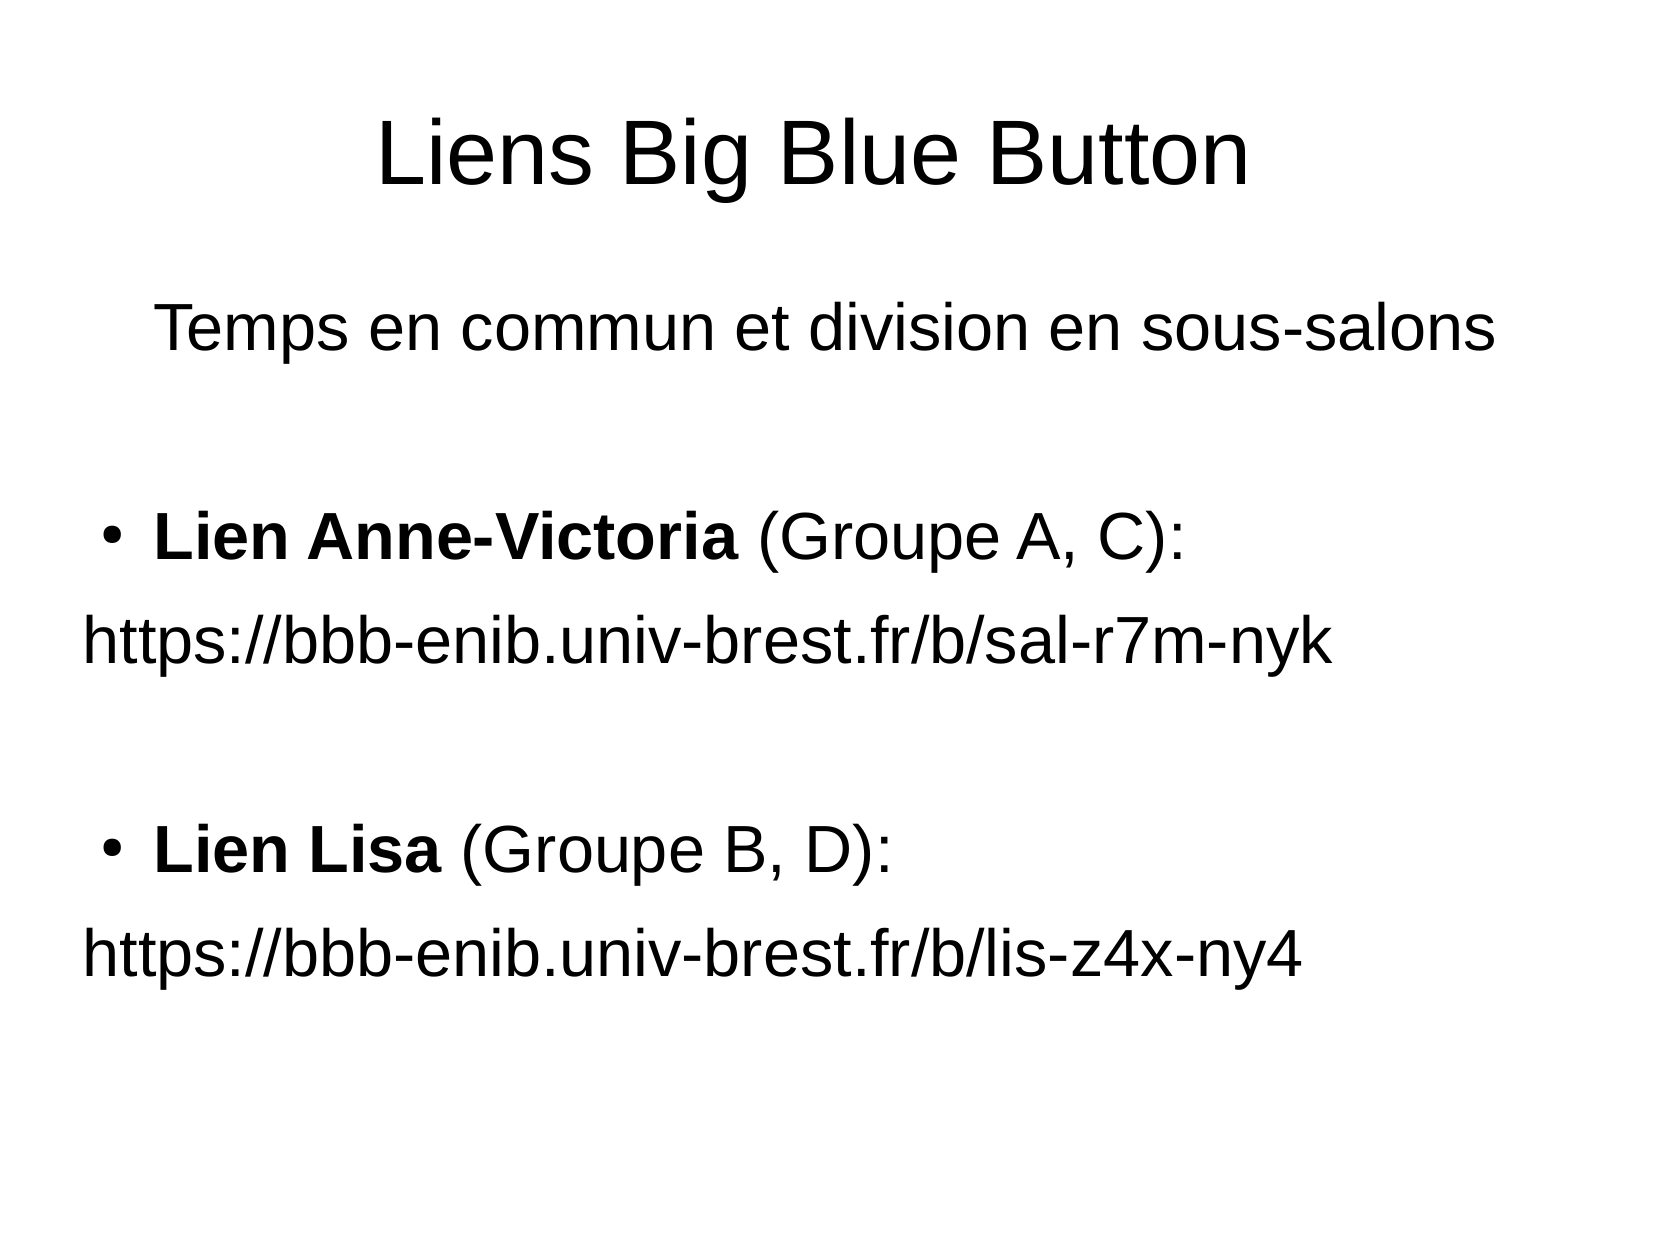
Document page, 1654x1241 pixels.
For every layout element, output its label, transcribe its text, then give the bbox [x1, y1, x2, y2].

list Temps en commun et division en sous-salons Lien Anne-Victoria (Groupe A, C): https://bbb-enib.univ-brest.fr/b/sal-r7m-nyk Lien Lisa (Groupe B, D): https://bbb-enib.univ-brest.fr/b/lis-z4x-ny4 [82, 290, 1536, 1195]
title Liens Big Blue Button [82, 49, 1571, 257]
